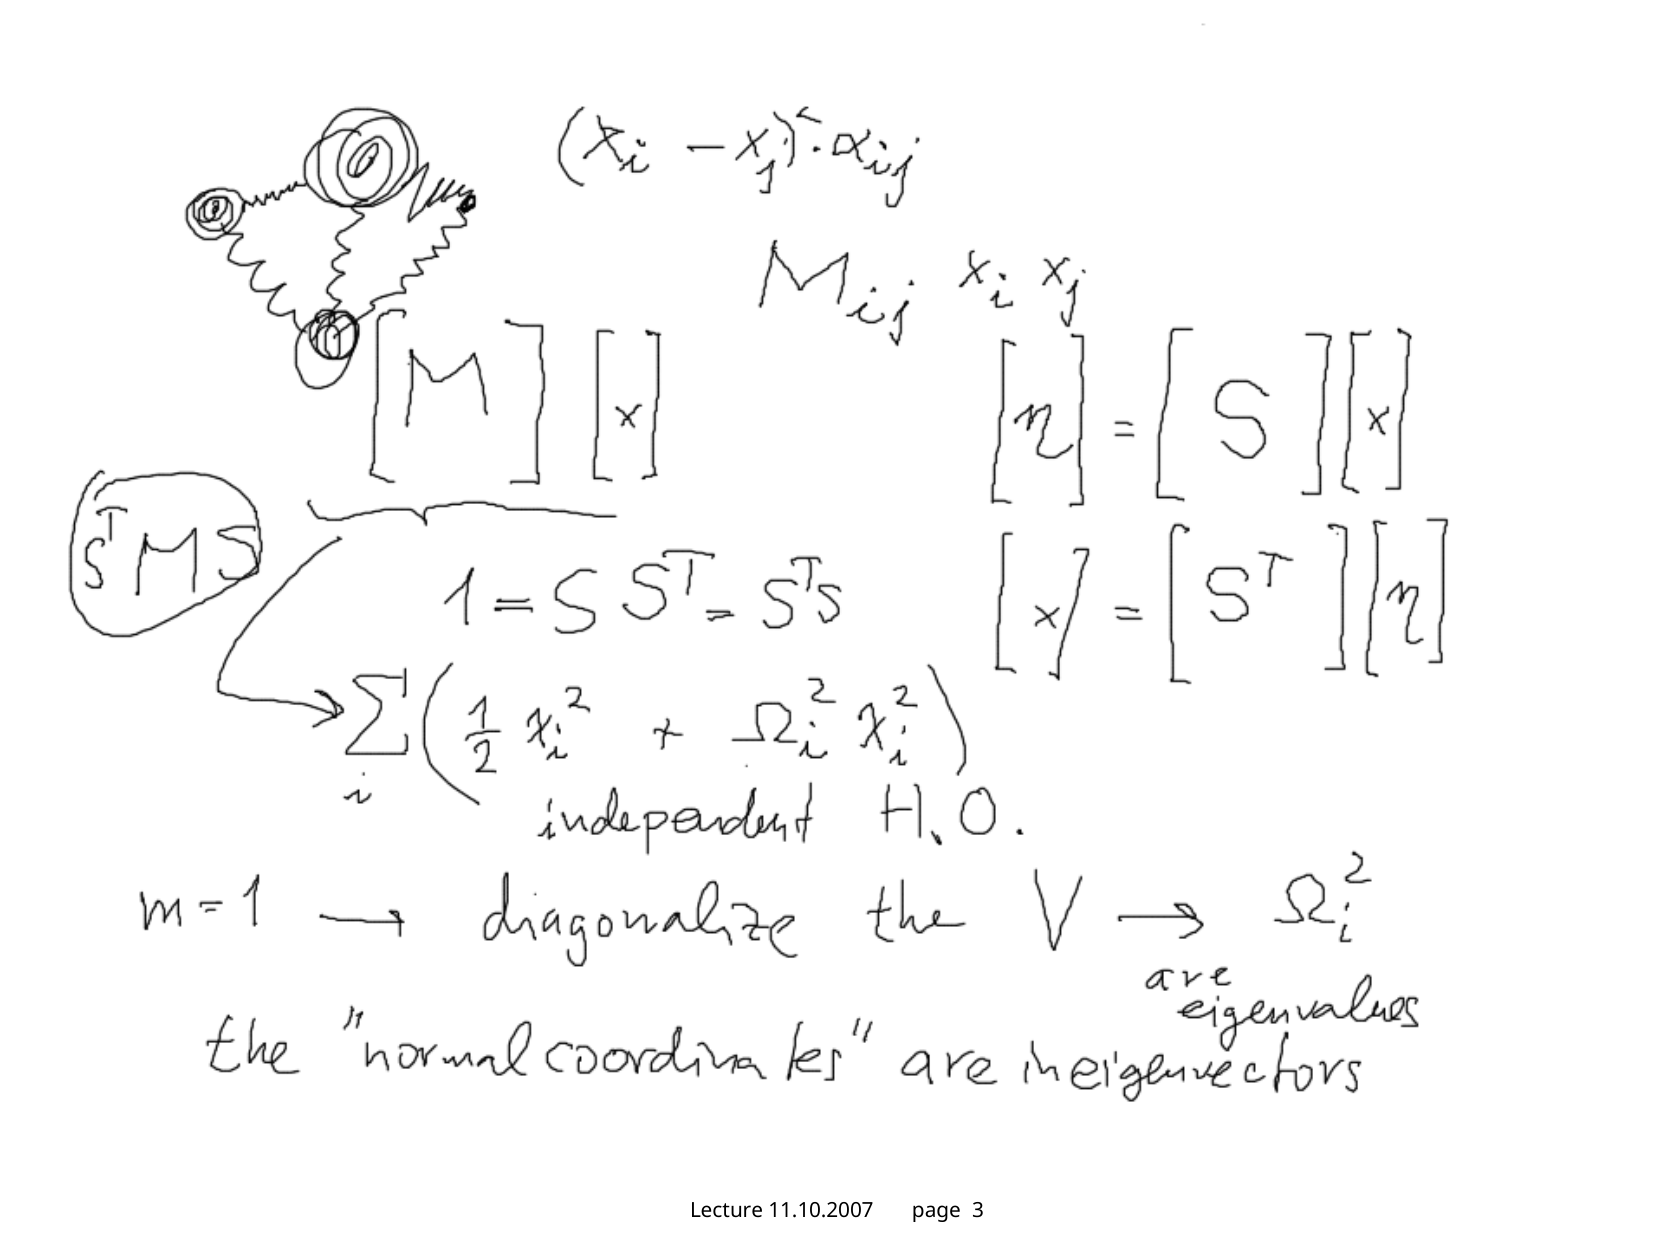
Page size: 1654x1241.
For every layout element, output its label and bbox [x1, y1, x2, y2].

picture [48, 17, 1462, 1114]
